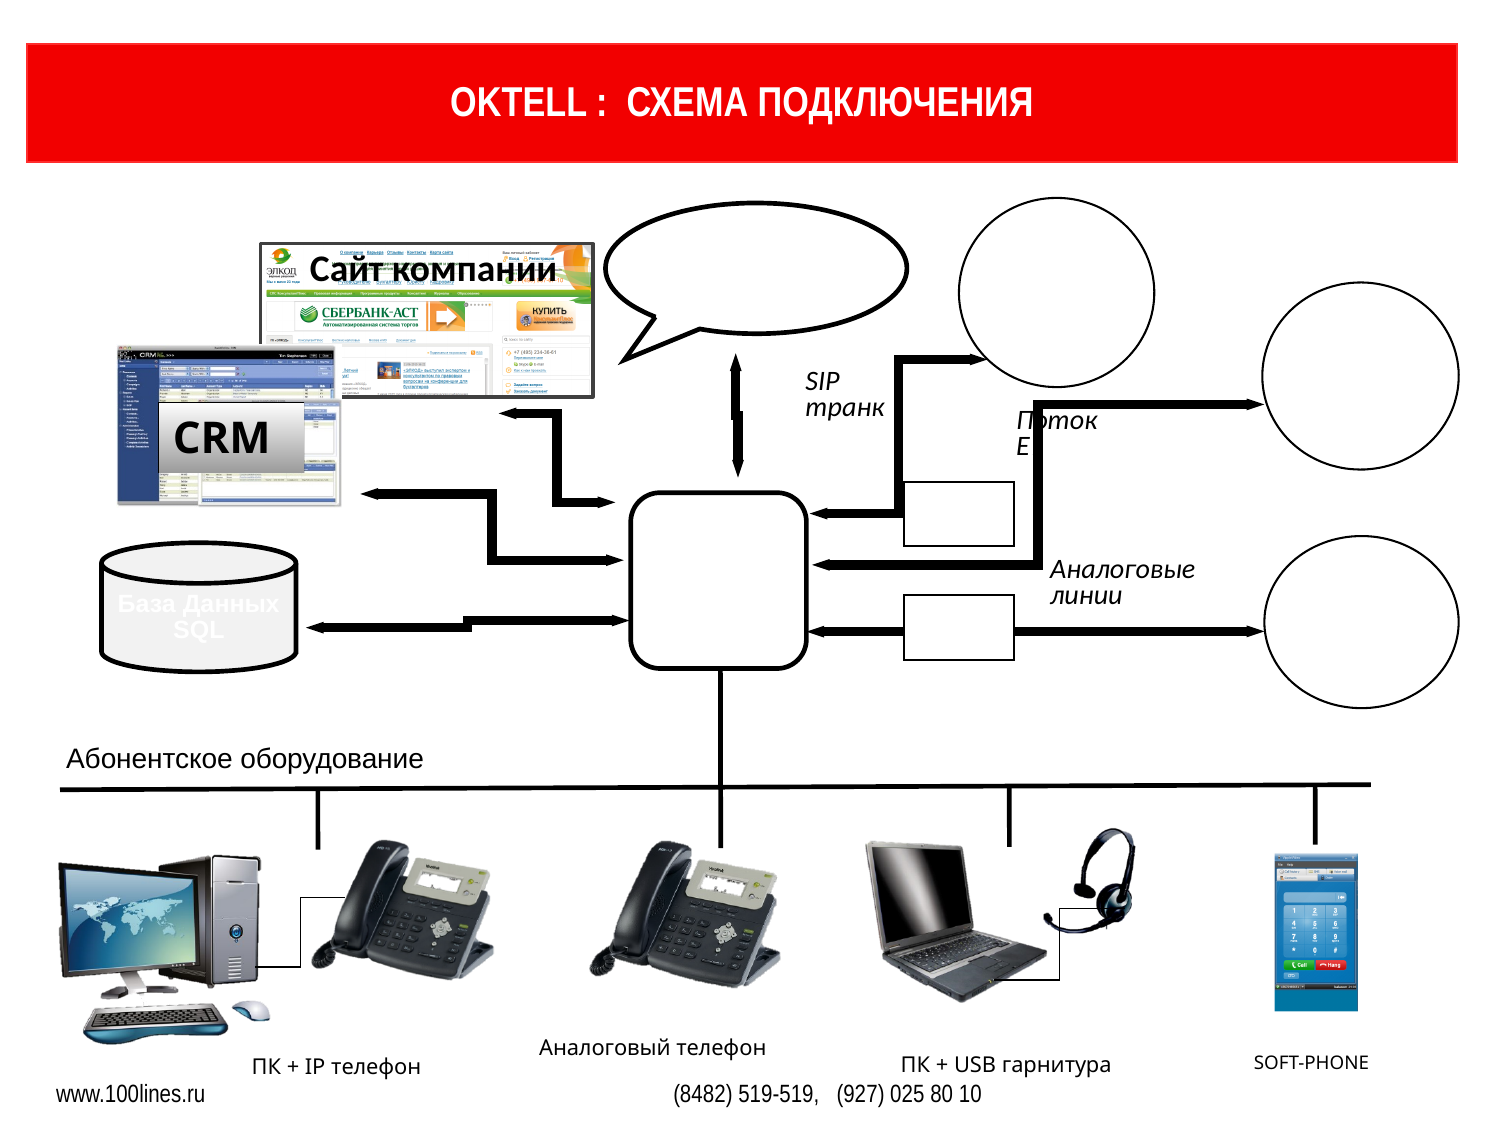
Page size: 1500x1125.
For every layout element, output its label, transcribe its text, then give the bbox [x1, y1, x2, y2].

text_box Оператор связи [1264, 536, 1459, 709]
text_box Оператор связи [1262, 282, 1459, 470]
text_box ПК + USB гарнитура [858, 1043, 1155, 1070]
picture [583, 811, 790, 1018]
text_box Поток Е1 [1001, 401, 1141, 469]
picture [47, 844, 273, 1070]
picture [305, 811, 503, 1009]
text_box www.100lines.ru (8482) 519-519, (927) 025 80 10 [41, 1070, 1459, 1103]
text_box Аналоговые линии [1035, 550, 1244, 618]
picture [840, 817, 1140, 1026]
text_box База Данных SQL [101, 542, 296, 672]
text_box Оператор связи [958, 197, 1155, 388]
text_box Шлюз [903, 594, 1015, 660]
text_box CRM [158, 402, 305, 473]
picture [116, 245, 592, 508]
text_box Email SMS Web-запросы [605, 202, 907, 360]
text_box Сайт компании [295, 245, 573, 296]
text_box Аналоговый телефон [520, 1025, 786, 1069]
text_box ПК + IP телефон [217, 1044, 456, 1070]
text_box Шлюз [903, 481, 1015, 547]
text_box Абонентское оборудование [51, 738, 483, 783]
text_box SOFT-PHONE [1192, 1043, 1431, 1070]
text_box SIP транк [790, 362, 931, 430]
text_box OKTELL : СХЕМА ПОДКЛЮЧЕНИЯ [27, 43, 1457, 162]
text_box OKTELL [630, 492, 807, 669]
picture [1273, 852, 1358, 1013]
